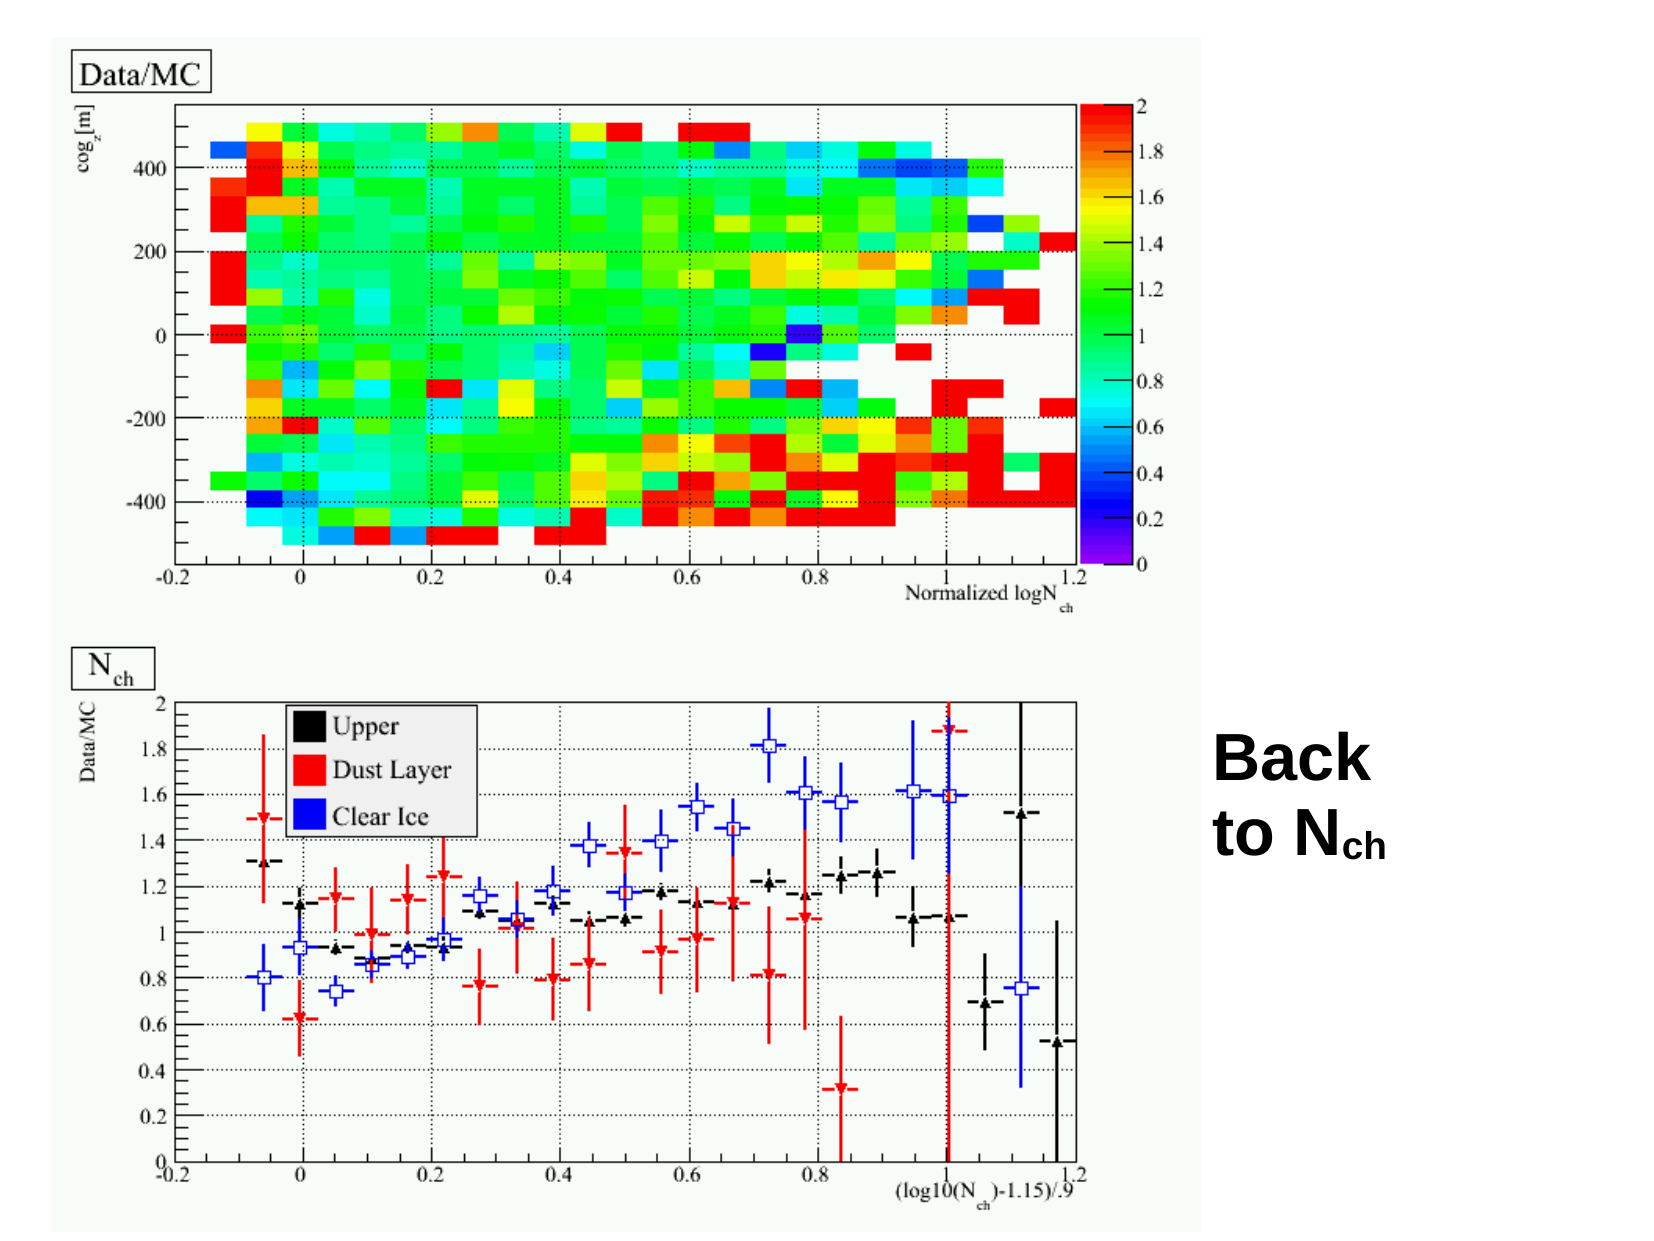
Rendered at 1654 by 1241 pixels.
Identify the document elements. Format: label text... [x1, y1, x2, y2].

text_box Back to Nch [1197, 712, 1405, 949]
picture [51, 37, 1201, 1232]
